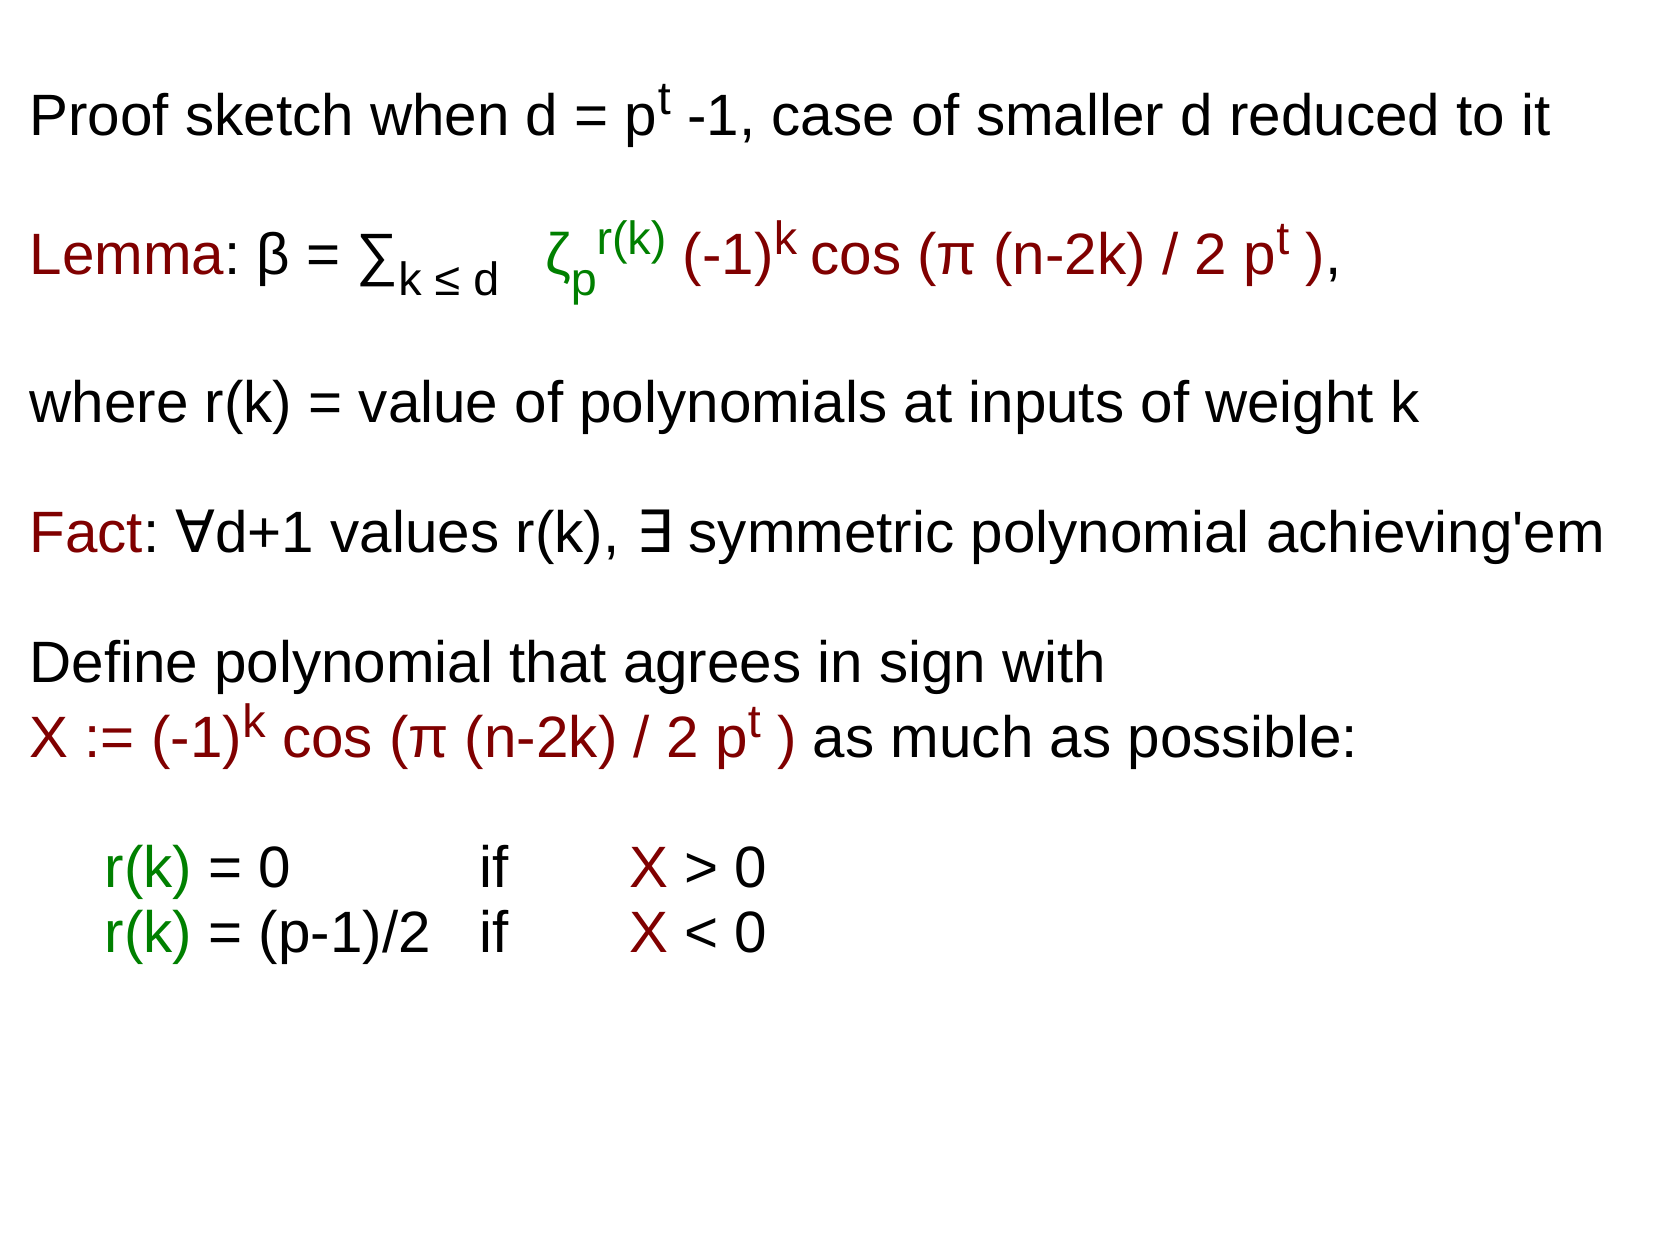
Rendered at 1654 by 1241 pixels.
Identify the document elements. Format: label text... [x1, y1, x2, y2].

text_box Proof sketch when d = pt -1, case of smaller d reduced to it Lemma: β = ∑k ≤ d ζpr(k) (-1)k cos (π (n-2k) / 2 pt ), where r(k) = value of polynomials at inputs of weight k Fact: ∀d+1 values r(k), ∃ symmetric polynomial achieving'em Define polynomial that agrees in sign with X := (-1)k cos (π (n-2k) / 2 pt ) as much as possible: r(k) = 0 if X > 0 r(k) = (p-1)/2 if X < 0 [15, 0, 1636, 1241]
